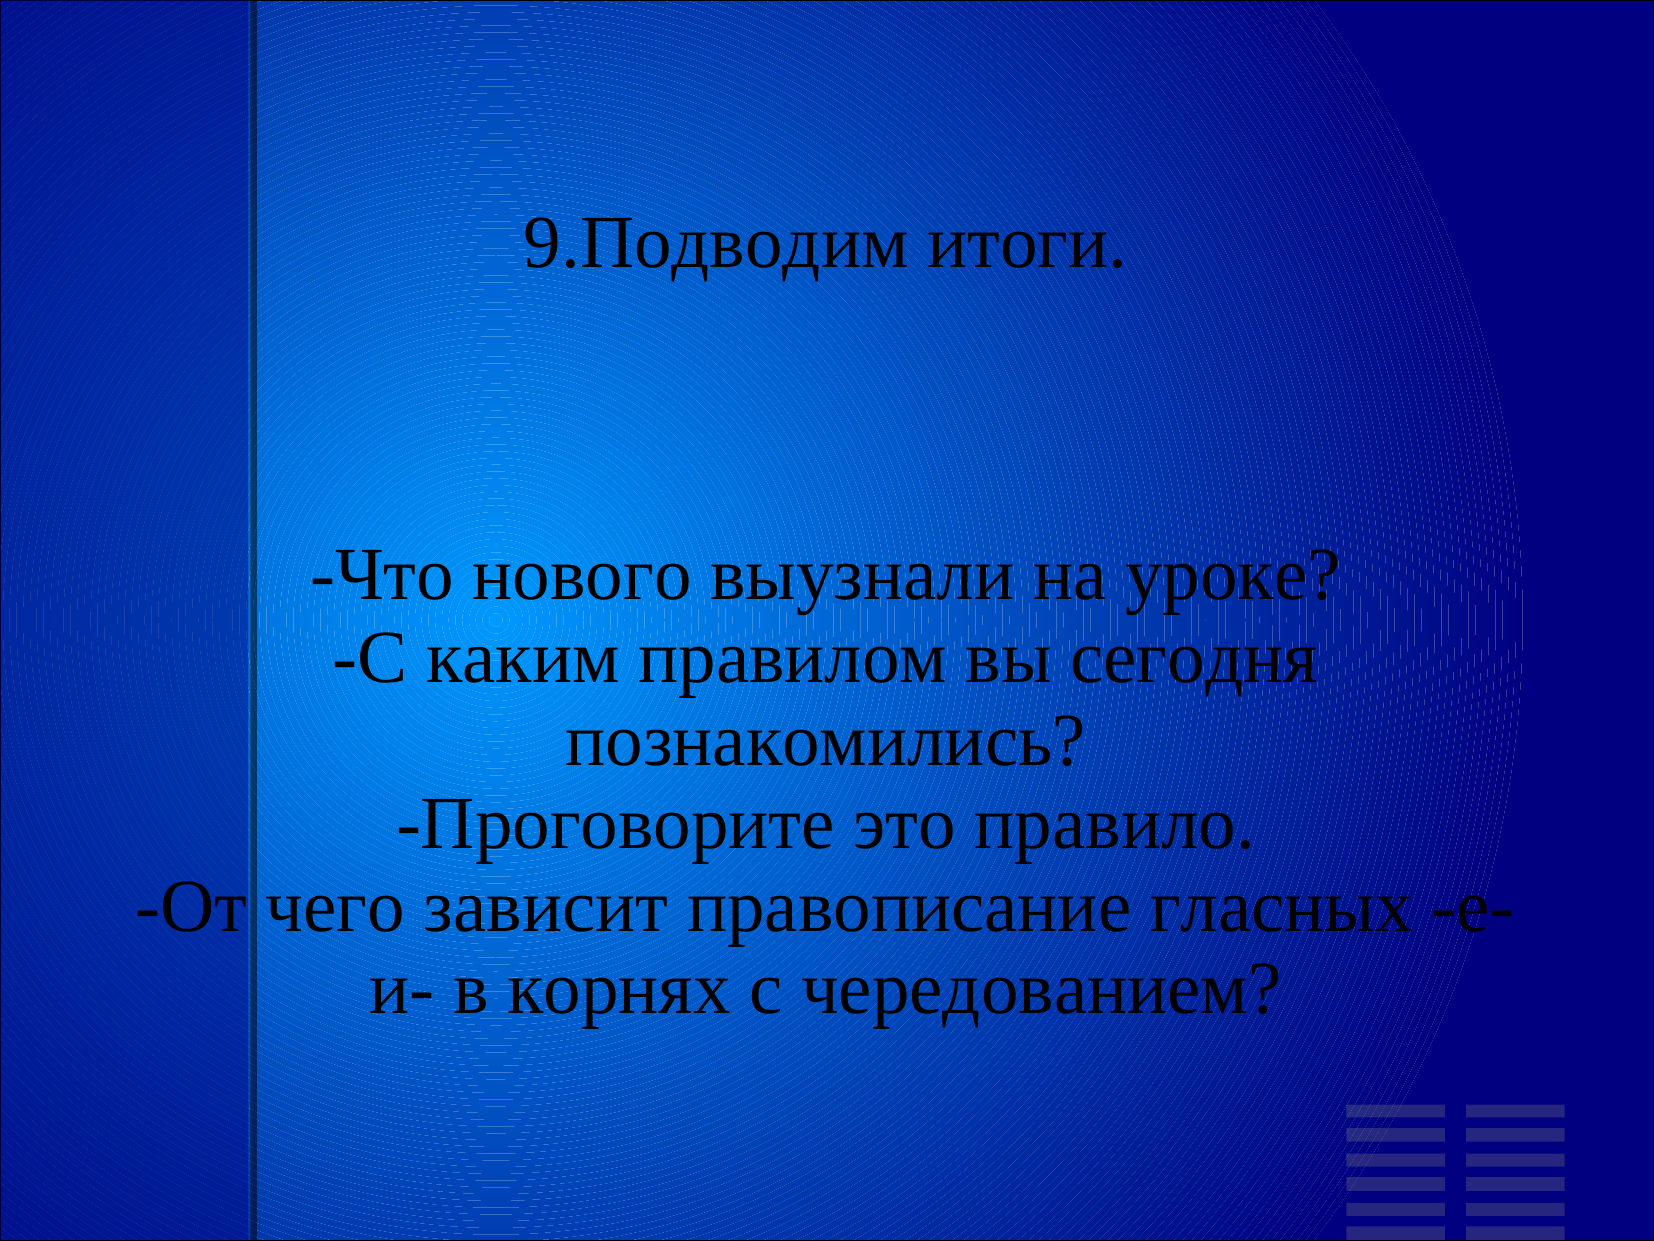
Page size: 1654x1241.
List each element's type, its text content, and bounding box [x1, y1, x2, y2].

subtitle 9.Подводим итоги. -Что нового выузнали на уроке? -С каким правилом вы сегодня познакомились? -Проговорите это правило. -От чего зависит правописание гласных -е-и- в корнях с чередованием? [119, 104, 1533, 1126]
